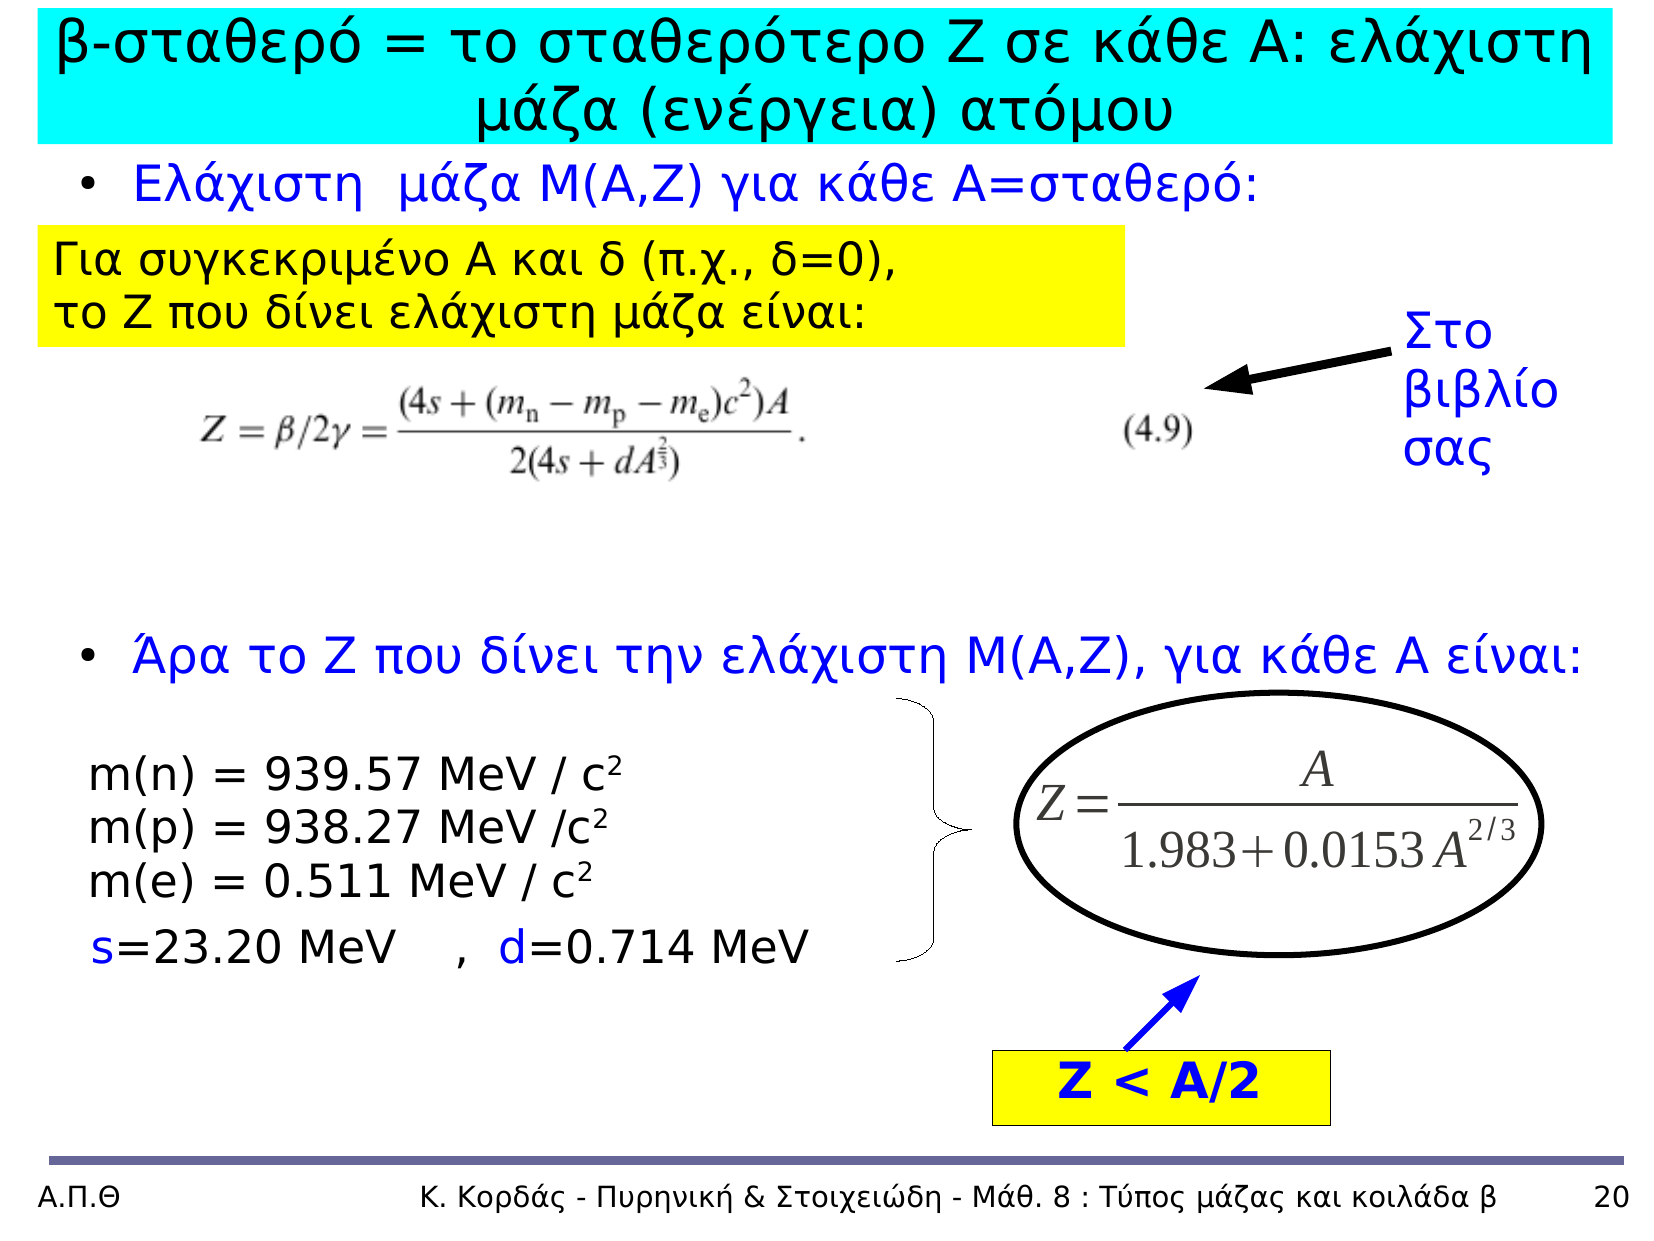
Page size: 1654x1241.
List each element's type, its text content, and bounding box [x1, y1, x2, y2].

title β-σταθερό = τo σταθερότερο Ζ σε κάθε Α: ελάχιστη μάζα (ενέργεια) ατόμου [37, 8, 1613, 145]
chart [1085, 736, 1533, 881]
chart [1482, 736, 1533, 783]
picture [194, 363, 1204, 500]
chart [1020, 736, 1076, 740]
text_box Για συγκεκριμένο Α και δ (π.χ., δ=0), το Ζ που δίνει ελάχιστη μάζα είναι: [37, 225, 1126, 347]
text_box Στο βιβλίο σας [1331, 302, 1625, 479]
text_box Ελάχιστη μάζα Μ(Α,Ζ) για κάθε Α=σταθερό: [61, 154, 1463, 214]
text_box m(n) = 939.57 MeV / c2 m(p) = 938.27 MeV /c2 m(e) = 0.511 MeV / c2 [72, 740, 1389, 920]
text_box Ζ < Α/2 [970, 1052, 1265, 1112]
text_box Άρα το Ζ που δίνει την ελάχιστη Μ(Α,Ζ), για κάθε Α είναι: [61, 627, 1651, 686]
chart [1521, 865, 1533, 881]
text_box [992, 1050, 1331, 1126]
text_box s=23.20 MeV , d=0.714 MeV [19, 921, 839, 975]
